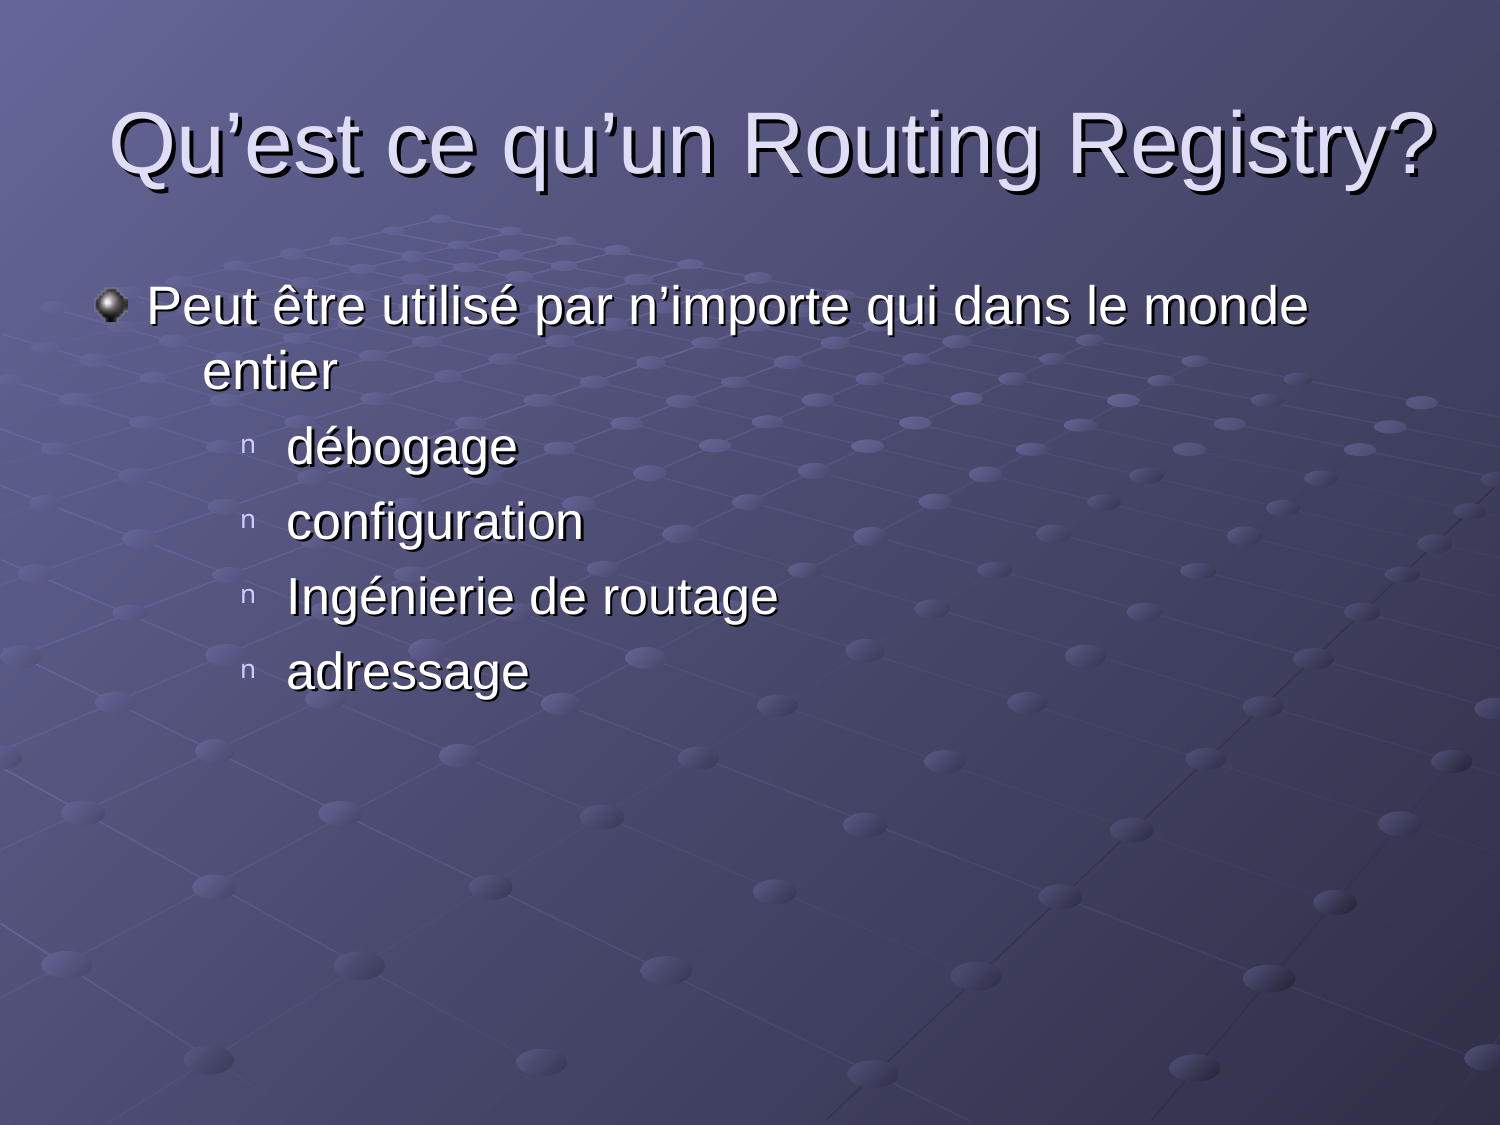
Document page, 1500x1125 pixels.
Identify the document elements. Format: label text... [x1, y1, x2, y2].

title Qu’est ce qu’un Routing Registry? [75, 45, 1471, 233]
list Peut être utilisé par n’importe qui dans le monde entier débogage configuration Ingénierie de routage adressage [75, 262, 1426, 1007]
